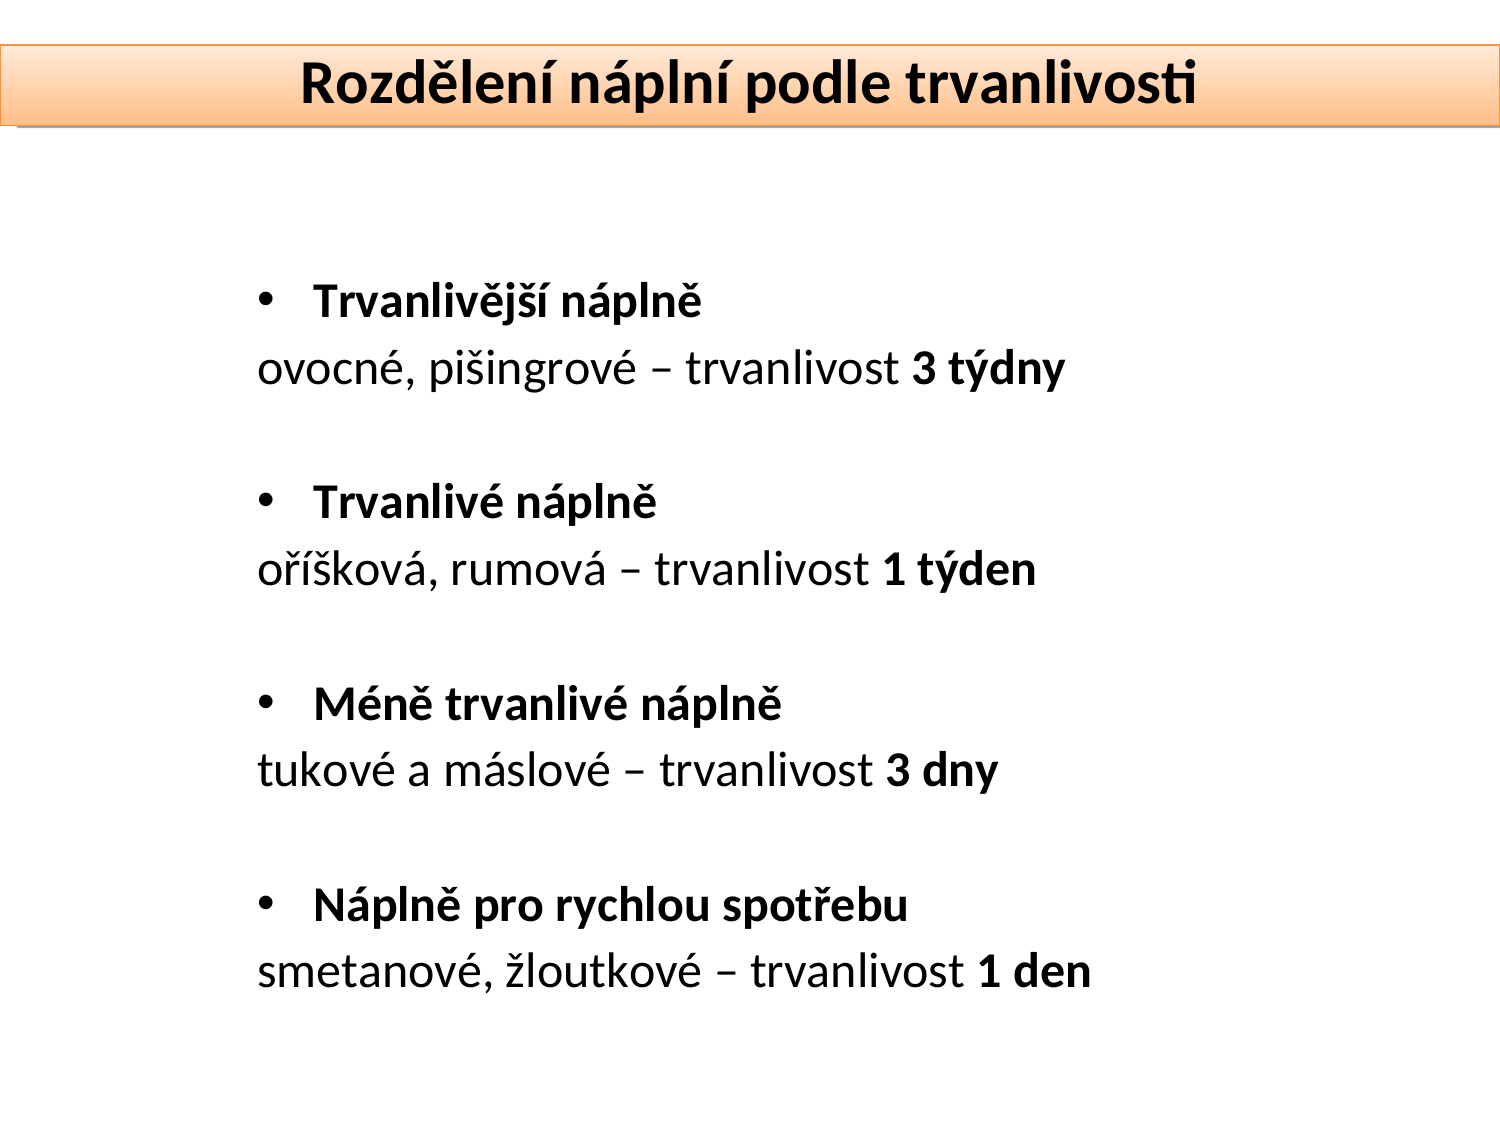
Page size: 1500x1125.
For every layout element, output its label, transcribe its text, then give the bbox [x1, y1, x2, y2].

list Trvanlivější náplně ovocné, pišingrové – trvanlivost 3 týdny Trvanlivé náplně oříšková, rumová – trvanlivost 1 týden Méně trvanlivé náplně tukové a máslové – trvanlivost 3 dny Náplně pro rychlou spotřebu smetanové, žloutkové – trvanlivost 1 den [242, 267, 1213, 1075]
text_box Rozdělení náplní podle trvanlivosti [0, 45, 1500, 126]
